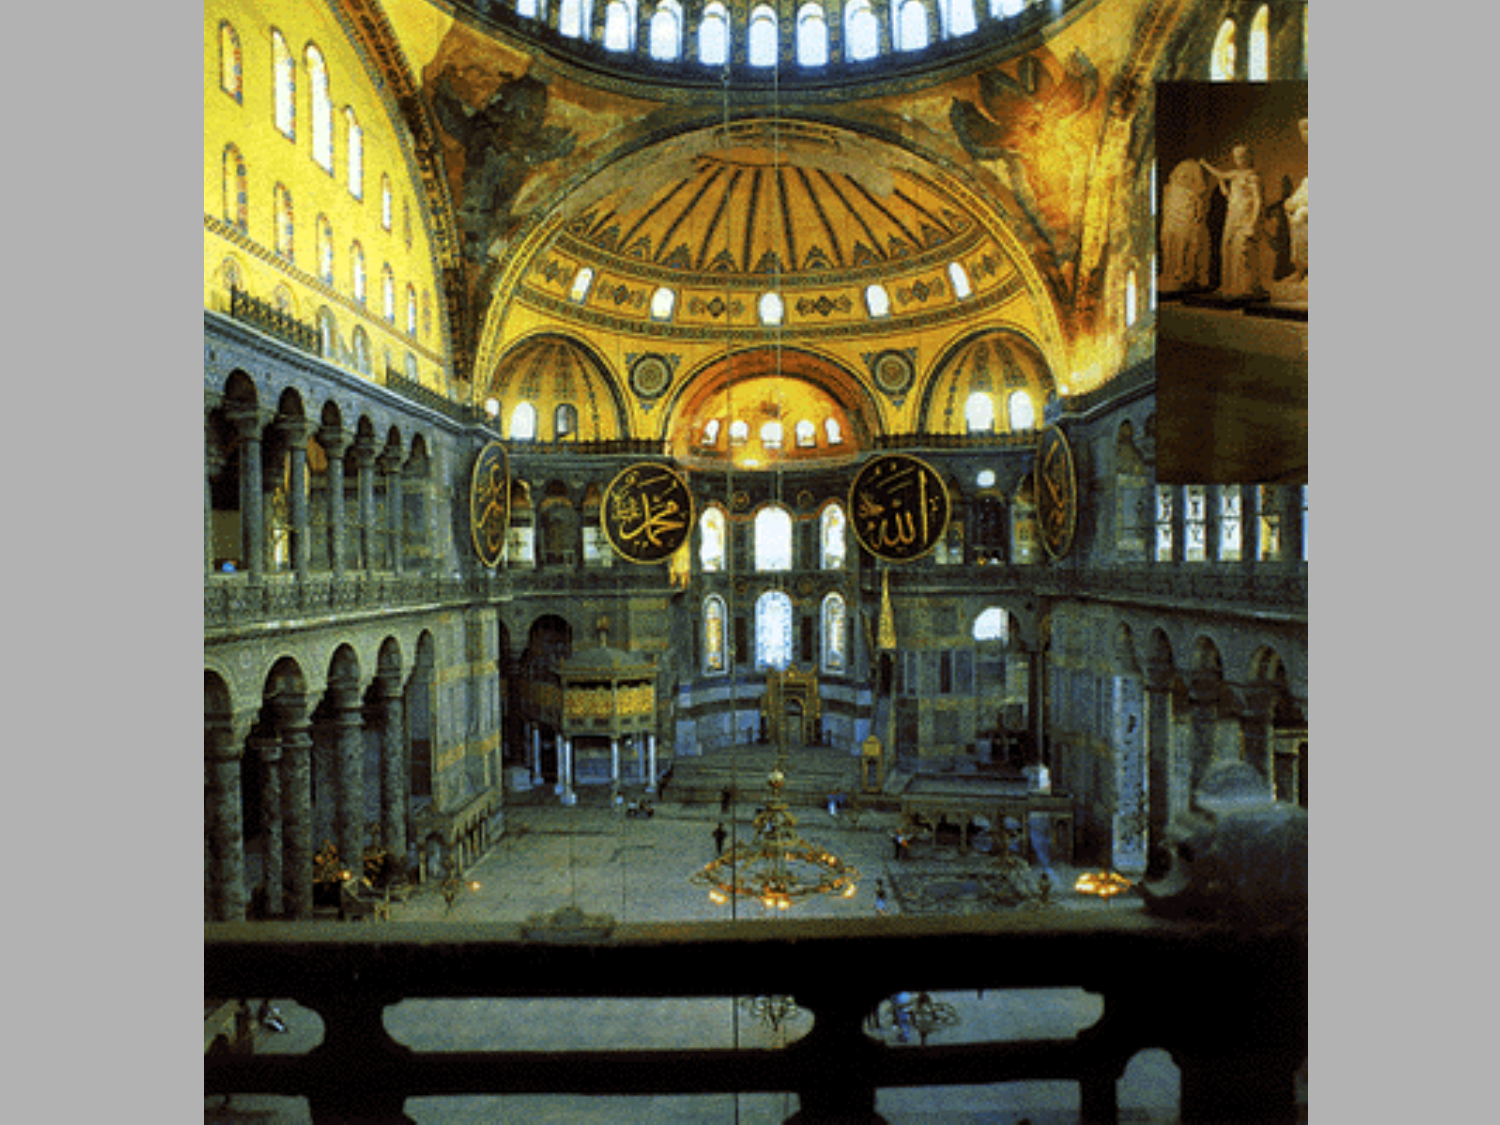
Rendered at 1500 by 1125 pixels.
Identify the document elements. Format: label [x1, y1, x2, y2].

picture [204, 0, 1308, 1125]
